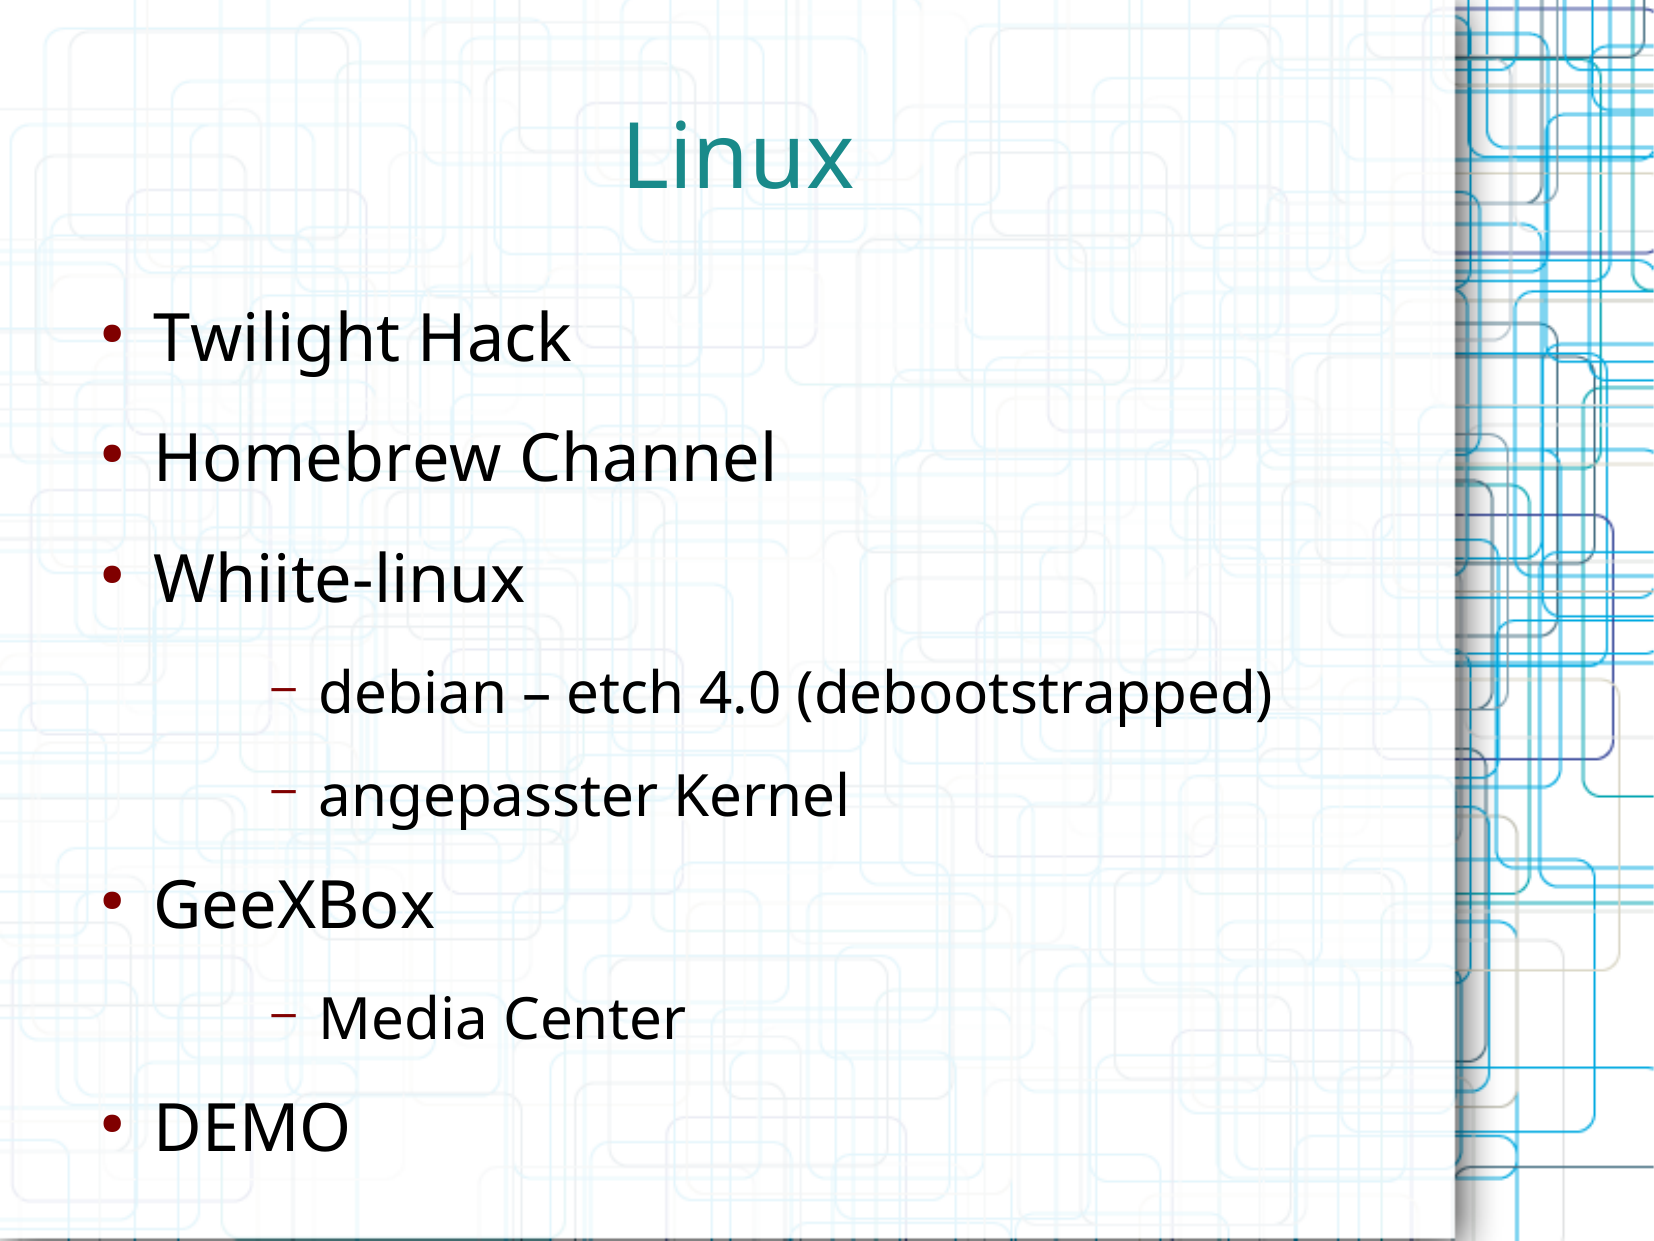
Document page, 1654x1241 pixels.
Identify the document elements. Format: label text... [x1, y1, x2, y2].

title Linux [59, 49, 1418, 257]
list Twilight Hack Homebrew Channel Whiite-linux debian – etch 4.0 (debootstrapped) angepasster Kernel GeeXBox Media Center DEMO [82, 290, 1418, 1109]
picture [0, 0, 1654, 1241]
